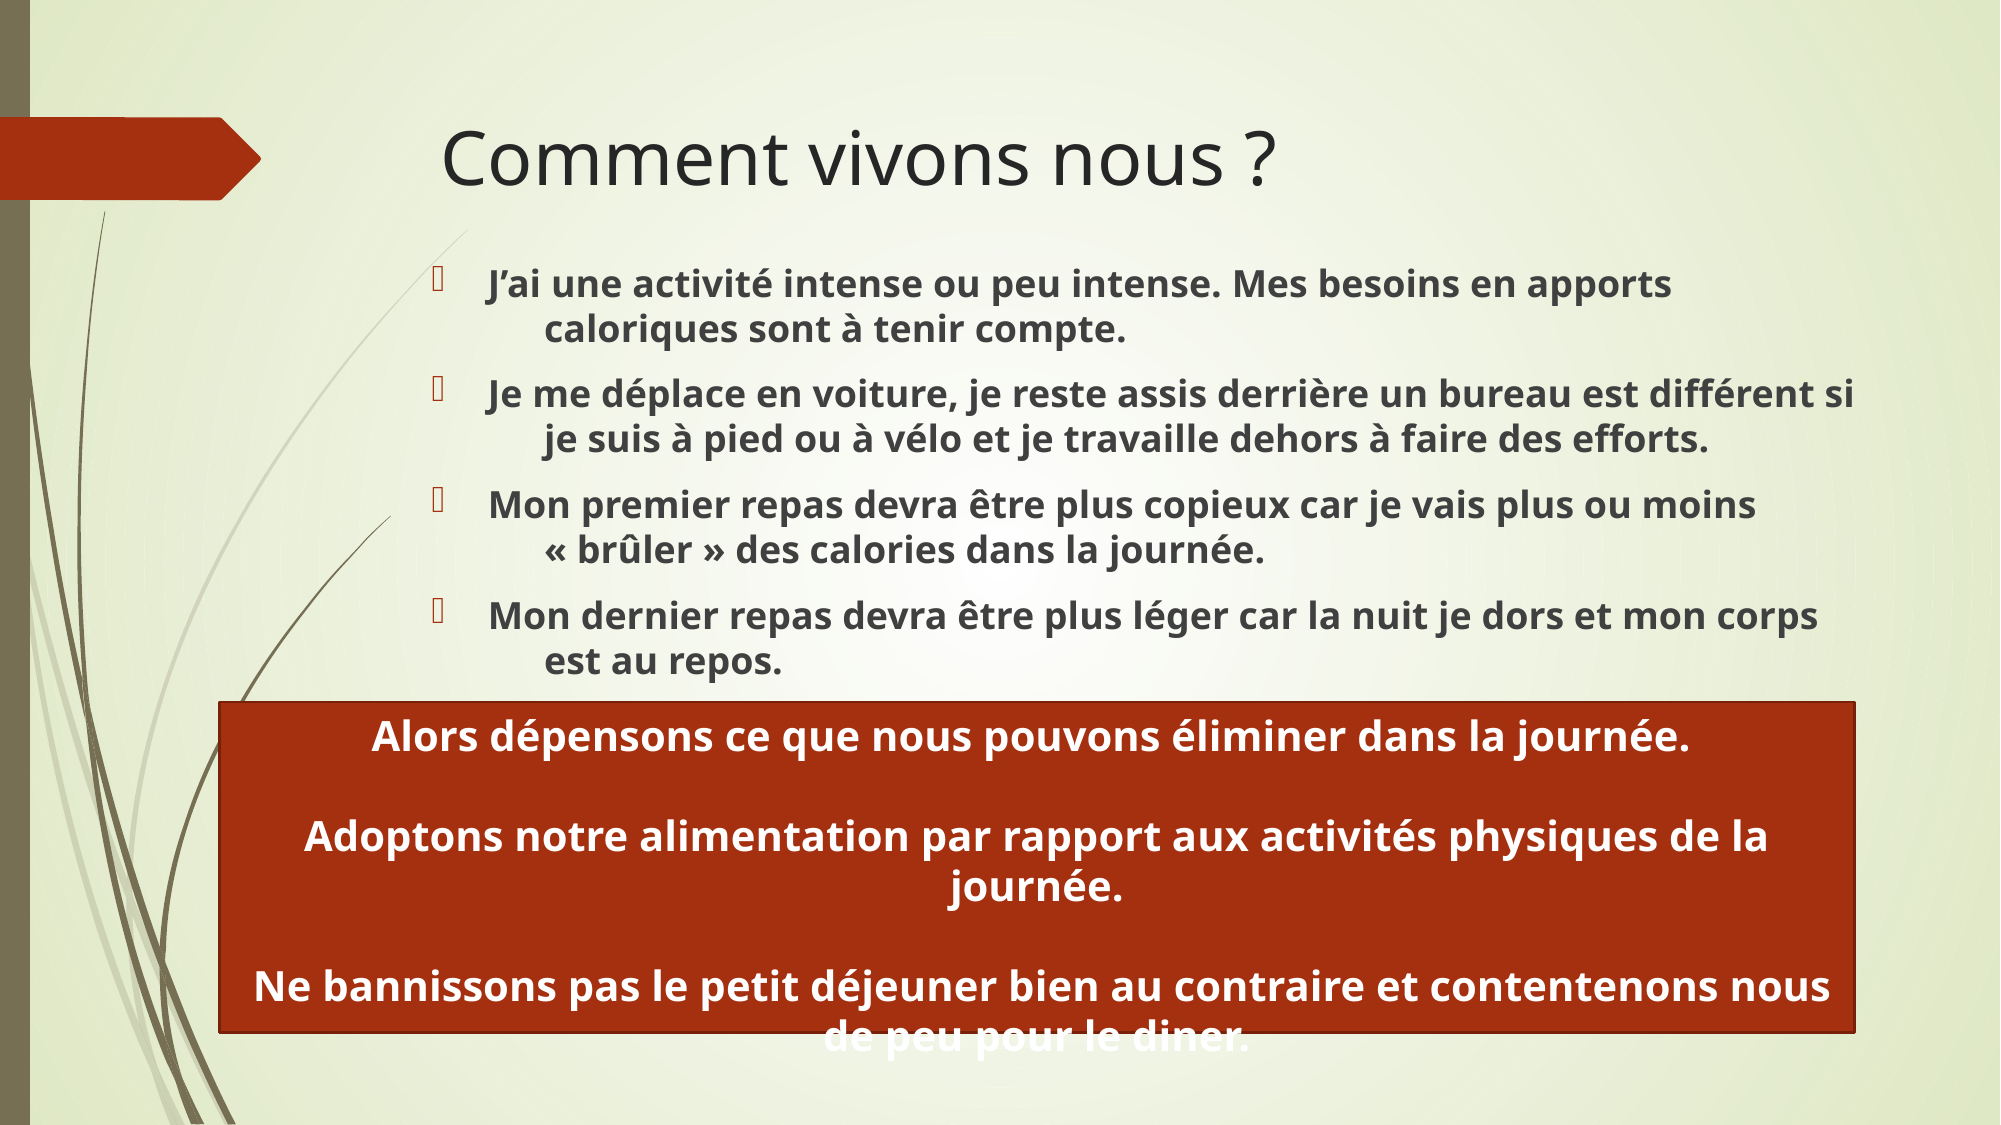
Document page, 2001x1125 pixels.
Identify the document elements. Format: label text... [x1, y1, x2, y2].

title Comment vivons nous ? [425, 102, 1888, 313]
text_box Alors dépensons ce que nous pouvons éliminer dans la journée. Adoptons notre alimentation par rapport aux activités physiques de la journée. Ne bannissons pas le petit déjeuner bien au contraire et contentenons nous de peu pour le diner. [220, 702, 1854, 1033]
list J’ai une activité intense ou peu intense. Mes besoins en apports caloriques sont à tenir compte. Je me déplace en voiture, je reste assis derrière un bureau est différent si je suis à pied ou à vélo et je travaille dehors à faire des efforts. Mon premier repas devra être plus copieux car je vais plus ou moins « brûler » des calories dans la journée. Mon dernier repas devra être plus léger car la nuit je dors et mon corps est au repos. [416, 252, 1880, 722]
